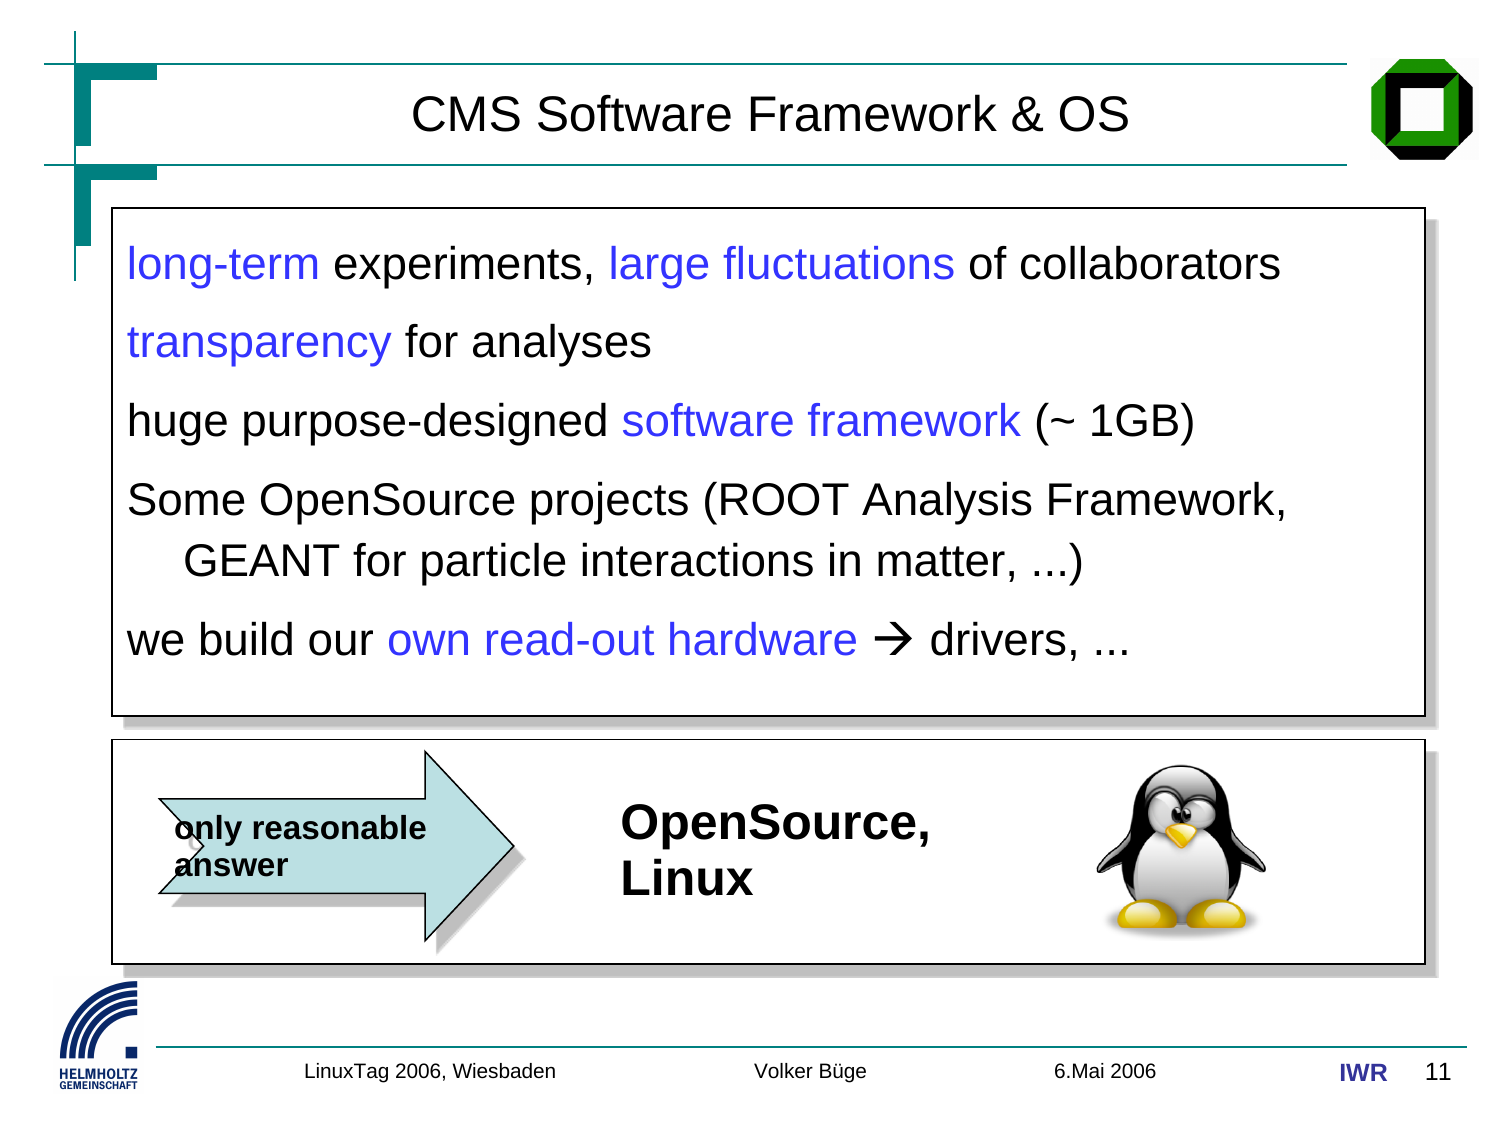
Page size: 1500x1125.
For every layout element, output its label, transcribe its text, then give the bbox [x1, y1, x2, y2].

title CMS Software Framework & OS [194, 53, 1347, 165]
text_box [112, 739, 1425, 965]
text_box OpenSource, Linux [605, 786, 961, 914]
text_box [112, 208, 1425, 219]
list long-term experiments, large fluctuations of collaborators transparency for analyses huge purpose-designed software framework (~ 1GB) Some OpenSource projects (ROOT Analysis Framework, GEANT for particle interactions in matter, ...) we build our own read-out hardware  drivers, ... [112, 219, 1425, 728]
picture [1370, 58, 1479, 160]
picture [1092, 763, 1270, 941]
text_box only reasonable answer [159, 751, 514, 941]
